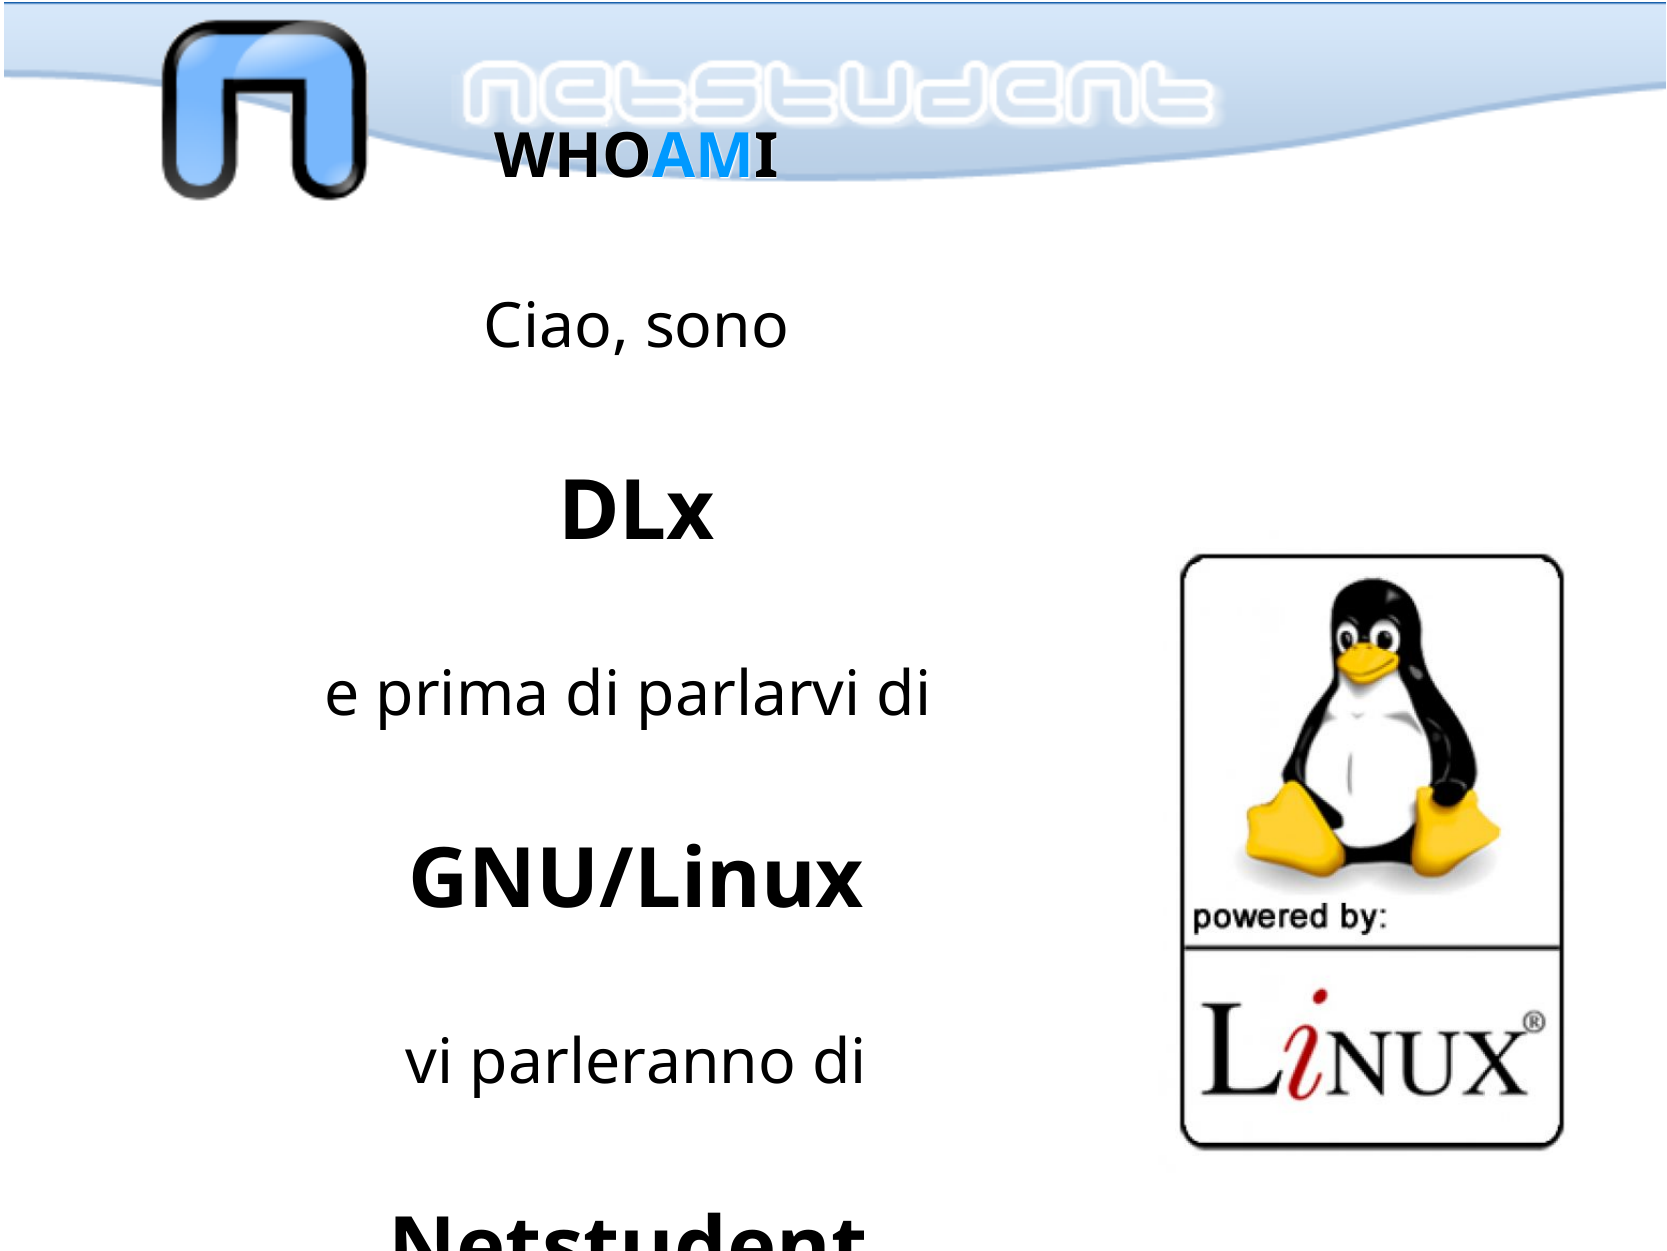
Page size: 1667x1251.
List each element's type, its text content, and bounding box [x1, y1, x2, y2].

title WHOAMI Ciao, sono DLx e prima di parlarvi di GNU/Linux vi parleranno di Netstudent [131, 196, 1142, 1251]
picture [0, 0, 1667, 1251]
